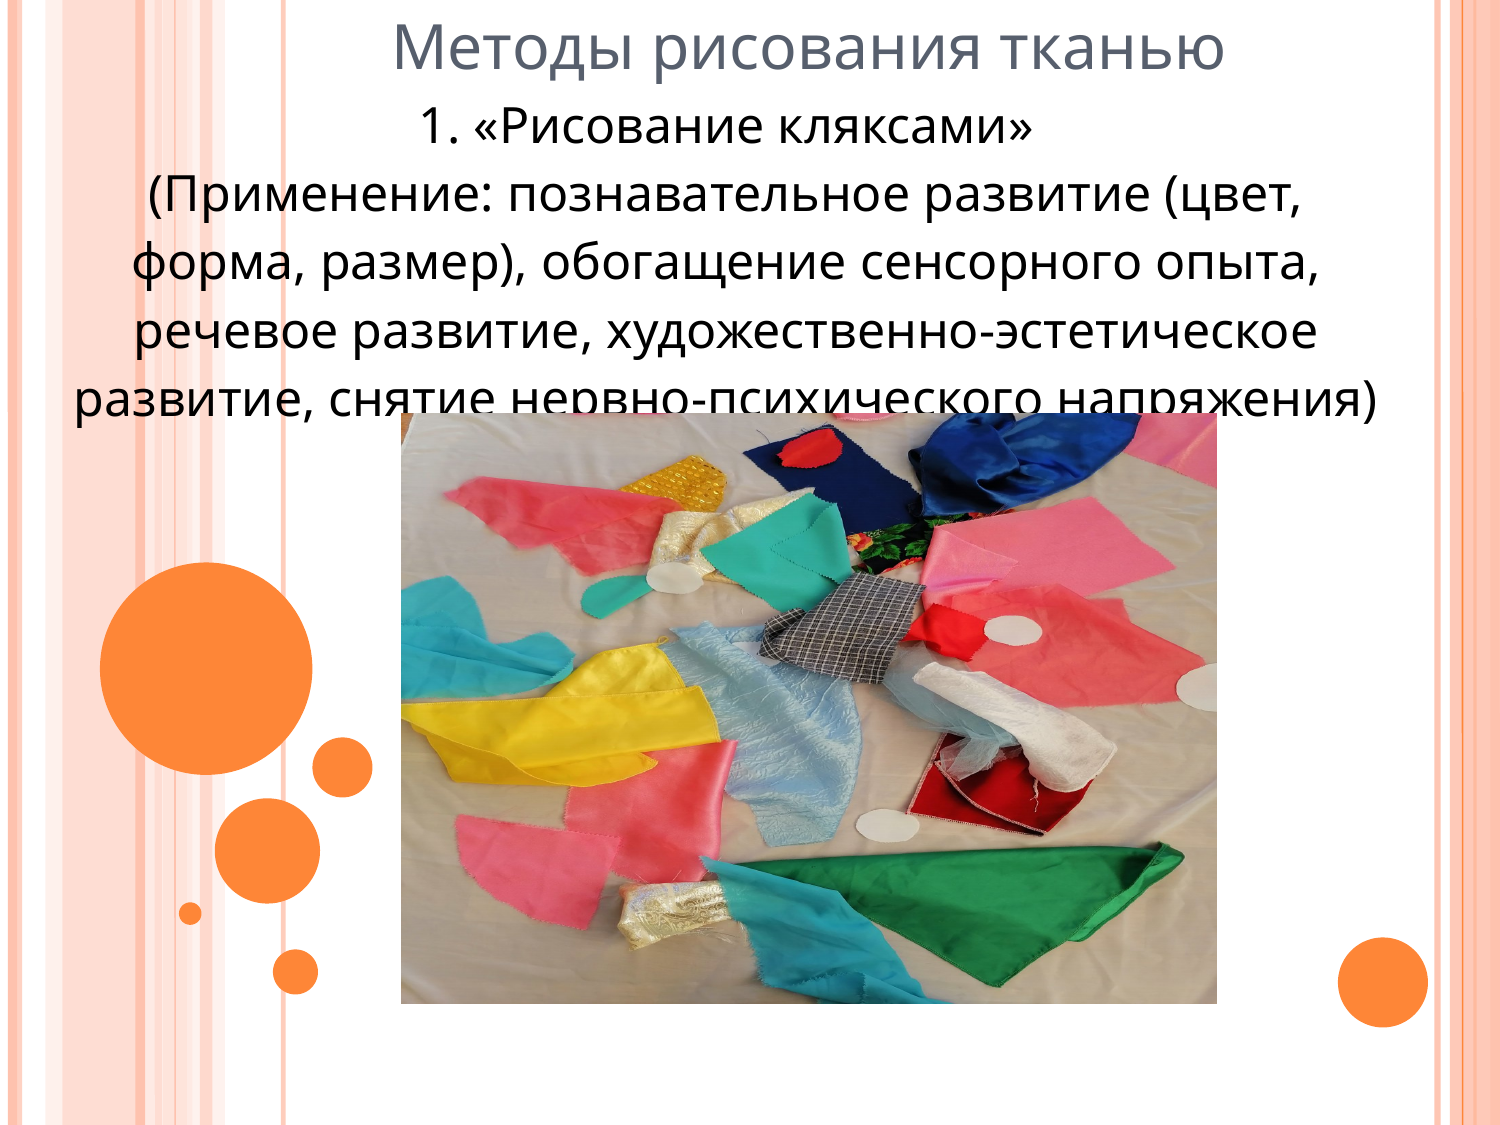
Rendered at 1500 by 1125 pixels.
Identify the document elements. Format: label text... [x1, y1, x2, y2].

title Методы рисования тканью [289, 0, 1329, 82]
text_box 1. «Рисование кляксами» (Применение: познавательное развитие (цвет, форма, размер), обогащение сенсорного опыта, речевое развитие, художественно-эстетическое развитие, снятие нервно-психического напряжения) [58, 82, 1394, 439]
picture [401, 413, 1217, 1004]
